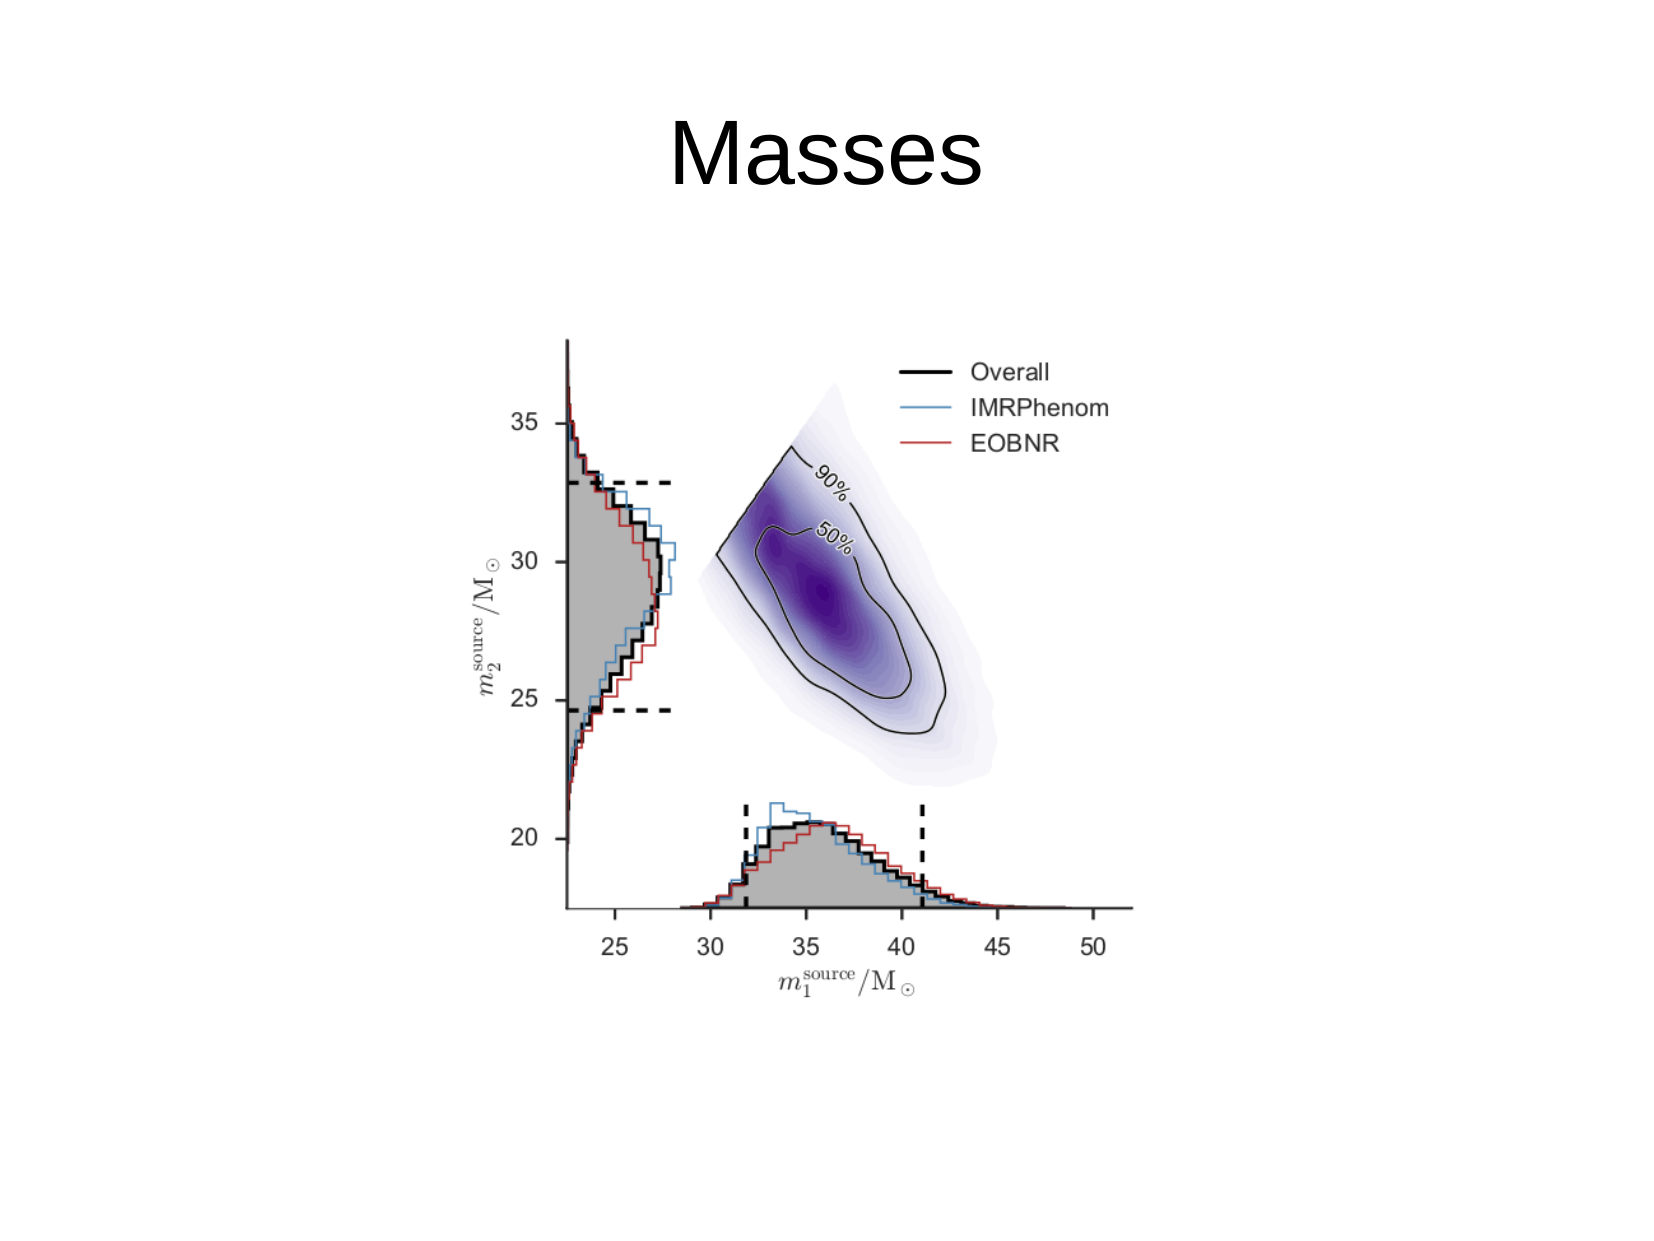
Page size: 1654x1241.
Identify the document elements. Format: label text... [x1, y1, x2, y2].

picture [429, 290, 1224, 1010]
title Masses [82, 49, 1571, 257]
